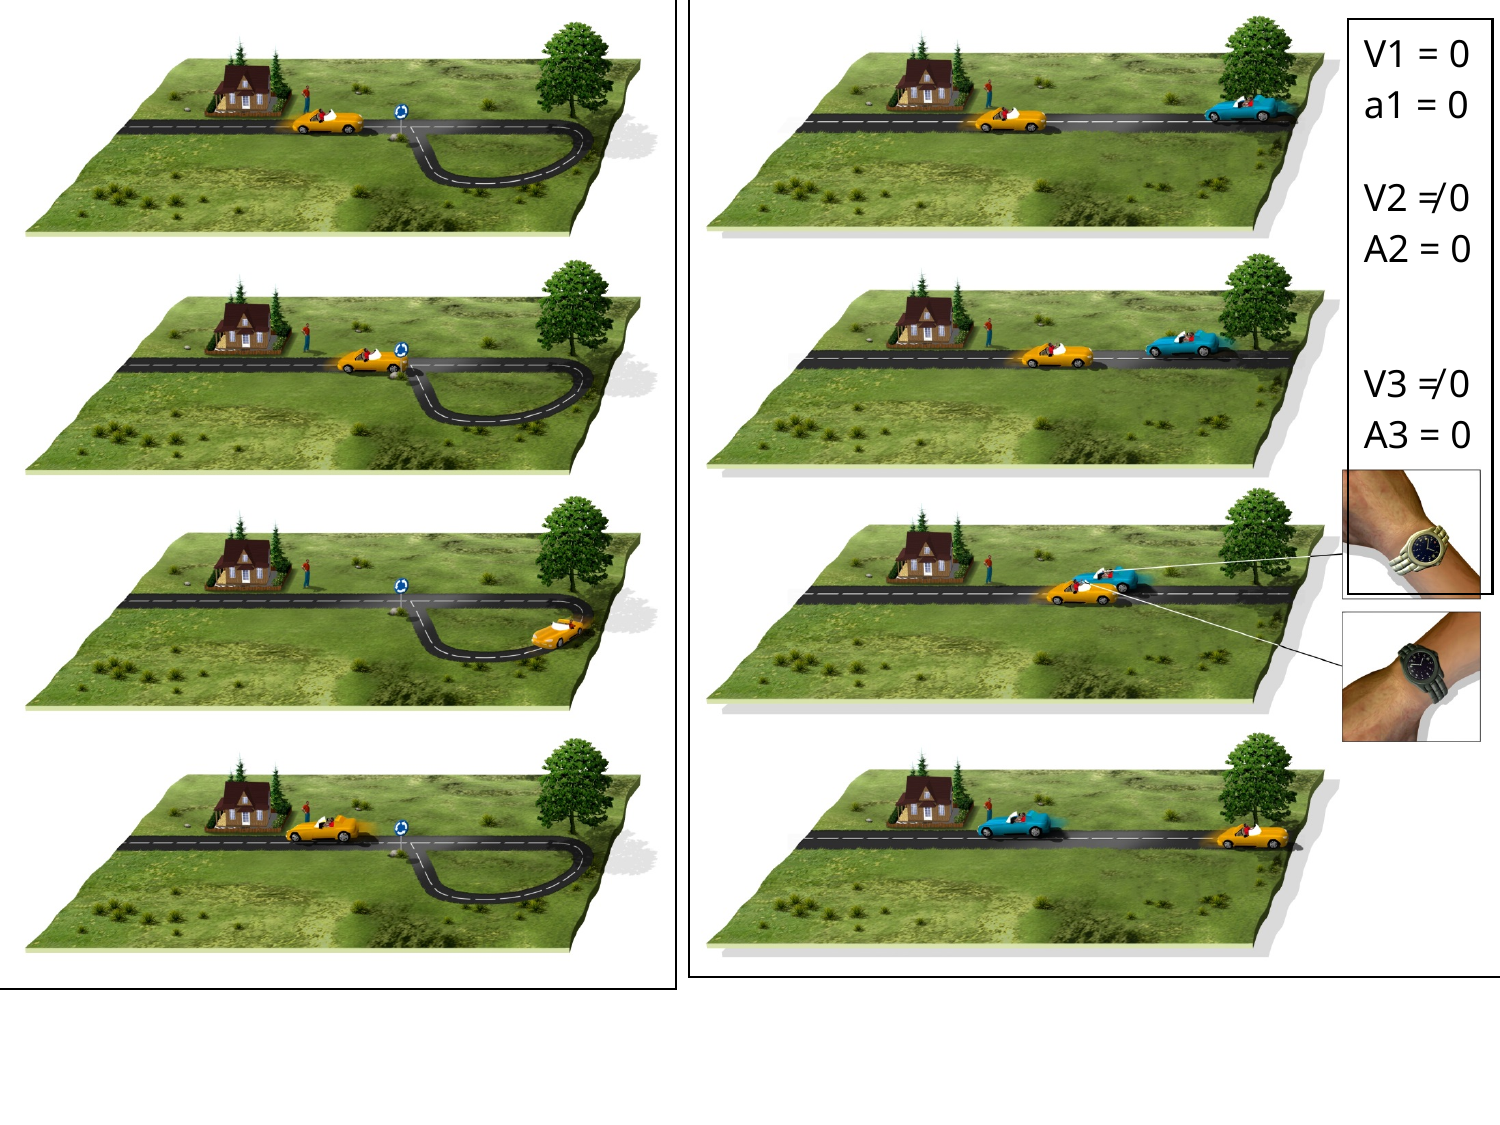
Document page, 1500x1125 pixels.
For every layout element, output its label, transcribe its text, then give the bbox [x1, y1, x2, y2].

text_box V1 = 0 a1 = 0 V2 ≠ 0 A2 = 0 V3 ≠ 0 A3 = 0 [1348, 19, 1493, 540]
picture [690, 0, 1500, 977]
picture [0, 0, 675, 988]
